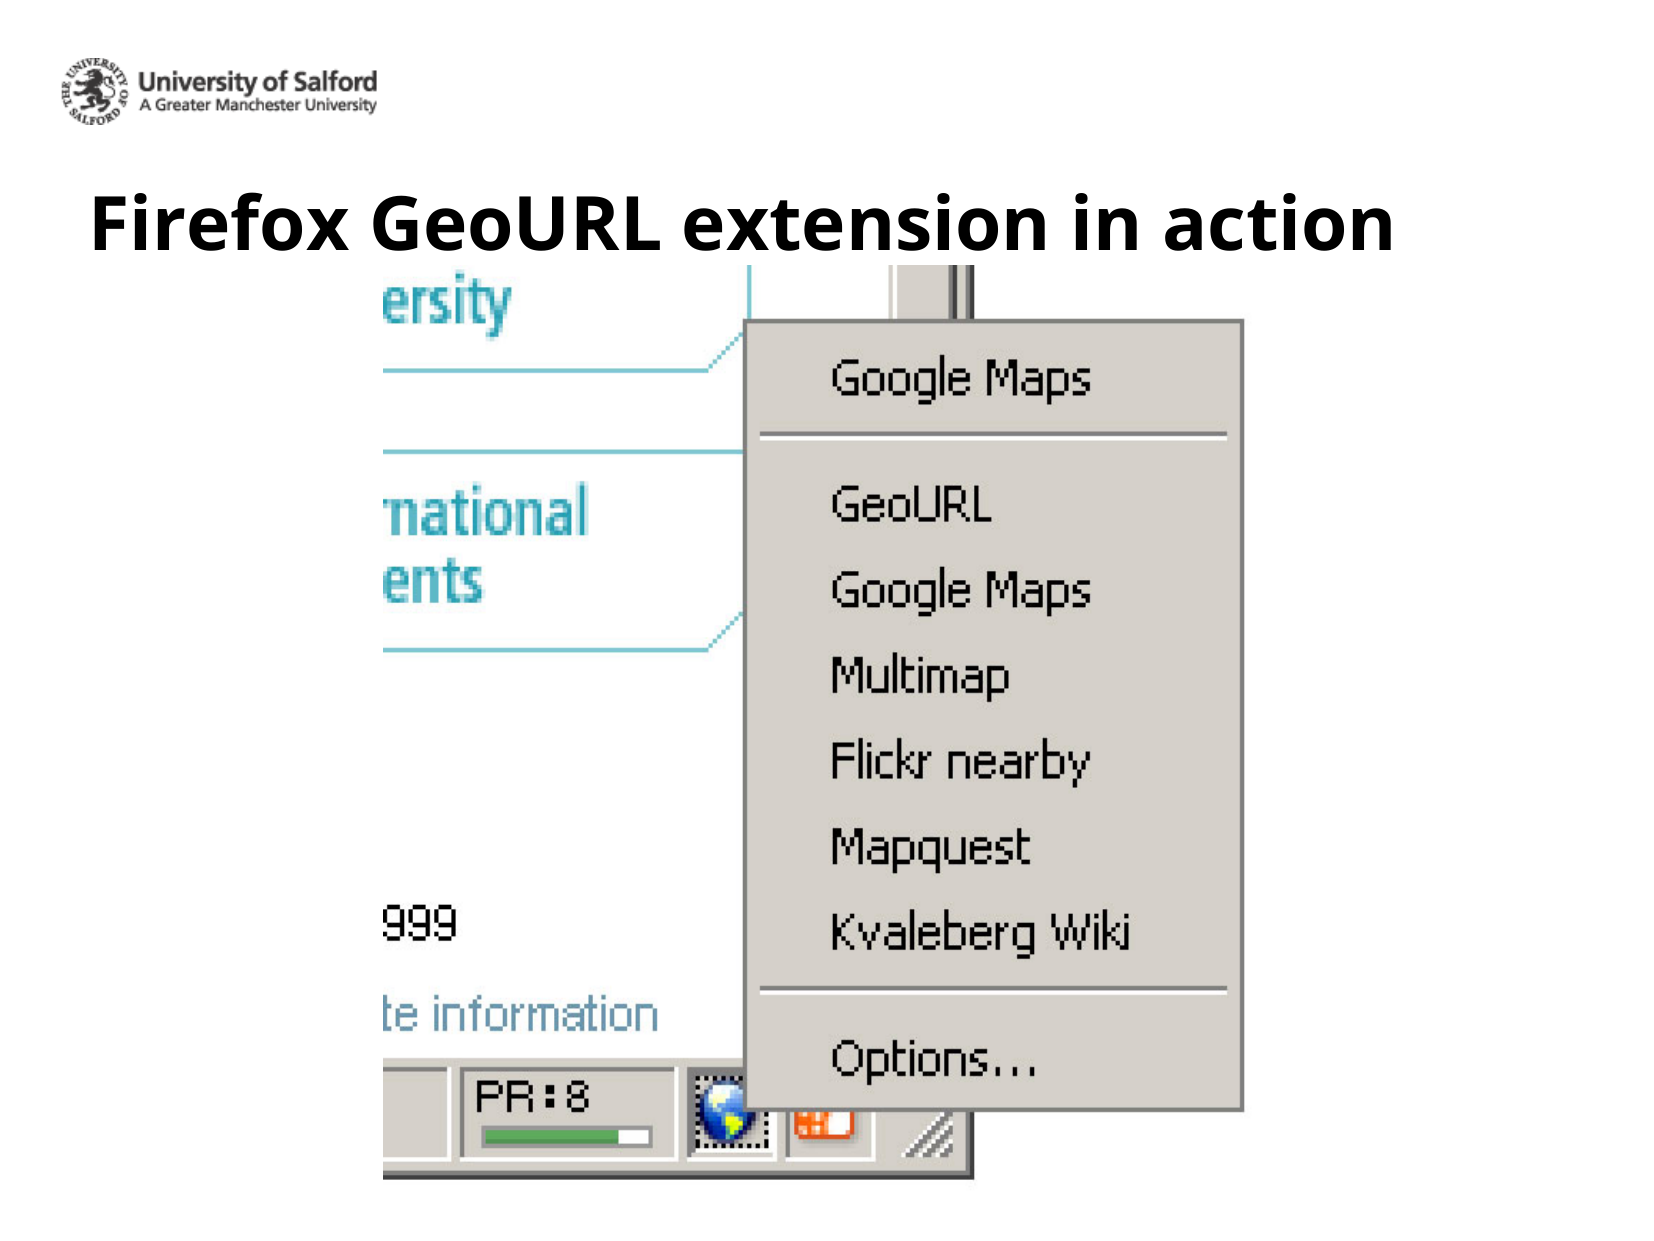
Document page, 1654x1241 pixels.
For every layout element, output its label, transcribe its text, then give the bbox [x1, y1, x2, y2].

title Firefox GeoURL extension in action [88, 178, 1565, 269]
picture [383, 265, 1313, 1216]
picture [59, 58, 380, 125]
